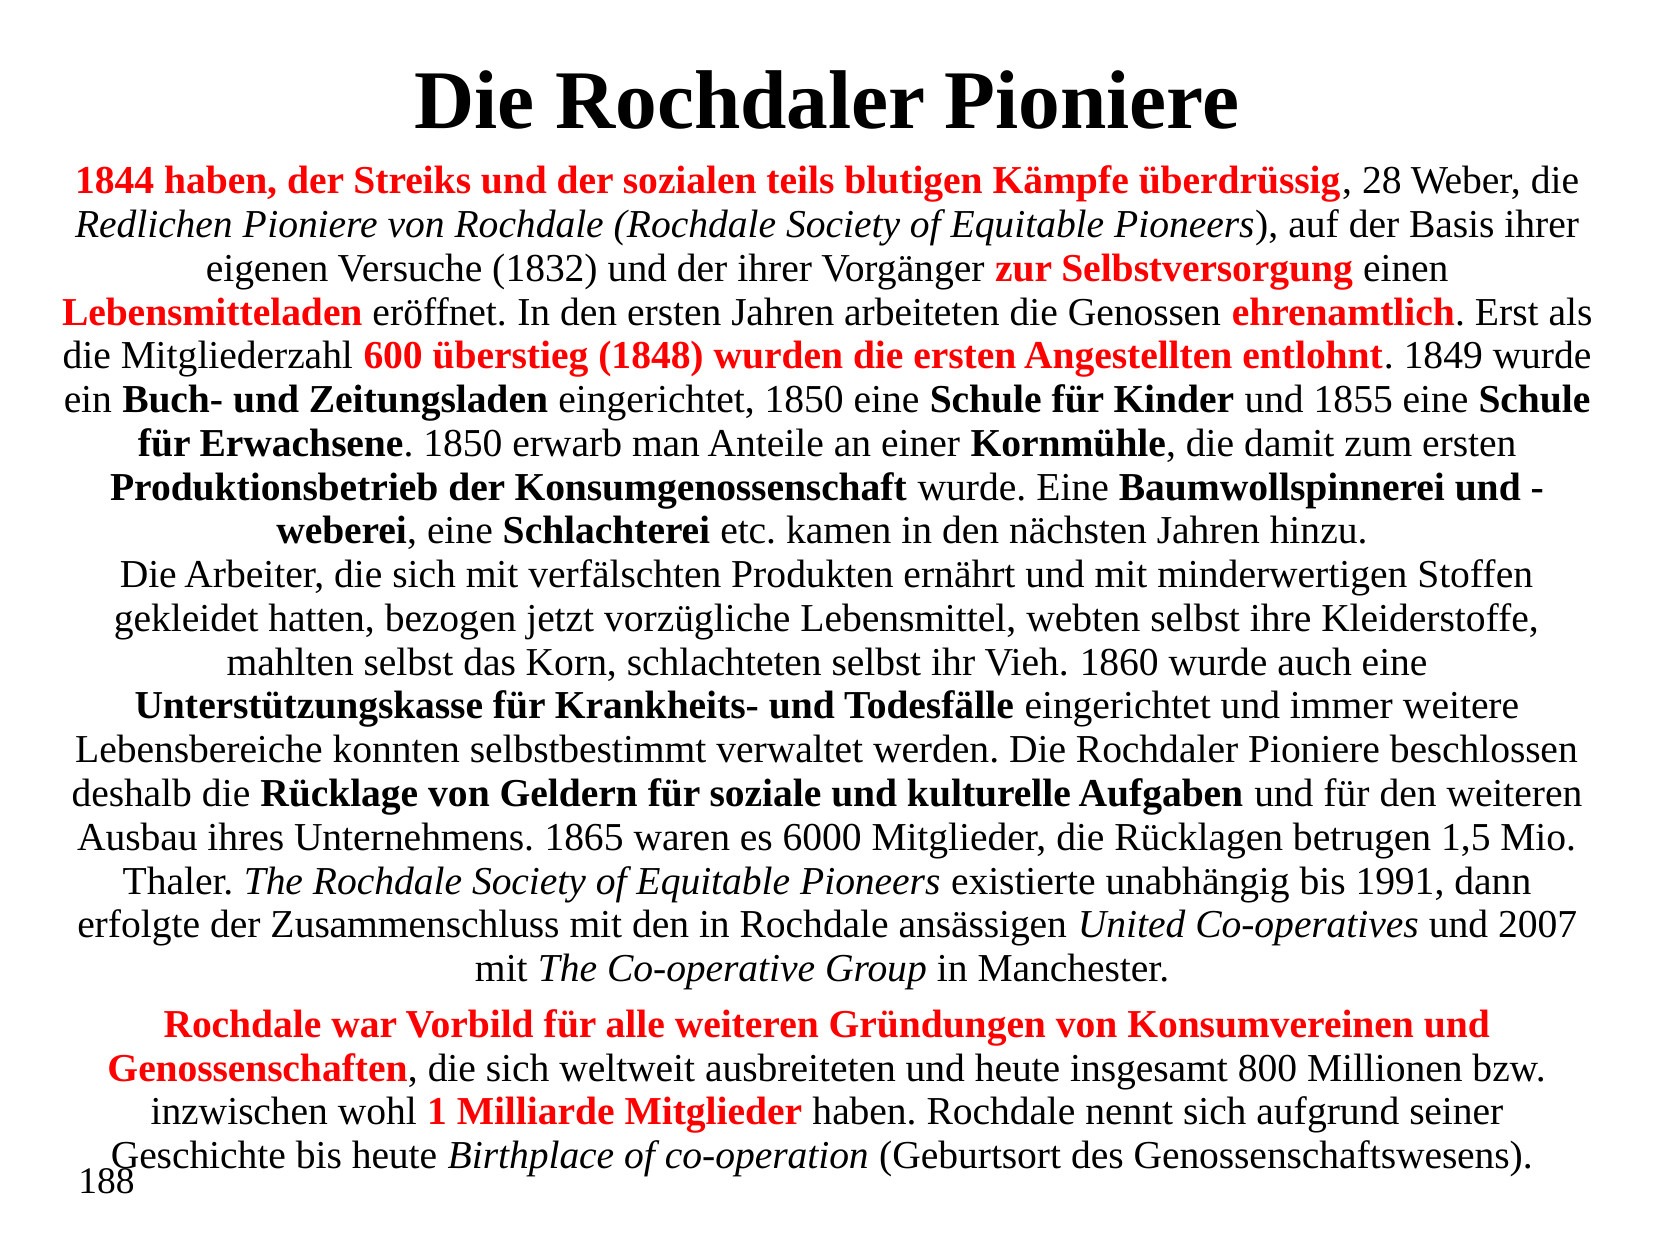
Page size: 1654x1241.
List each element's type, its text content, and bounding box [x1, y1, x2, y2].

text_box <Foliennummer> [0, 1152, 263, 1223]
text_box Die Rochdaler Pioniere 1844 haben, der Streiks und der sozialen teils blutigen Kämpfe überdrüssig, 28 Weber, die Redlichen Pioniere von Rochdale (Rochdale Society of Equitable Pioneers), auf der Basis ihrer eigenen Versuche (1832) und der ihrer Vorgänger zur Selbstversorgung einen Lebensmitteladen eröffnet. In den ersten Jahren arbeiteten die Genossen ehrenamtlich. Erst als die Mitgliederzahl 600 überstieg (1848) wurden die ersten Angestellten entlohnt. 1849 wurde ein Buch- und Zeitungsladen eingerichtet, 1850 eine Schule für Kinder und 1855 eine Schule für Erwachsene. 1850 erwarb man Anteile an einer Kornmühle, die damit zum ersten Produktionsbetrieb der Konsumgenossenschaft wurde. Eine Baumwollspinnerei und -weberei, eine Schlachterei etc. kamen in den nächsten Jahren hinzu. Die Arbeiter, die sich mit verfälschten Produkten ernährt und mit minderwertigen Stoffen gekleidet hatten, bezogen jetzt vorzügliche Lebensmittel, webten selbst ihre Kleiderstoffe, mahlten selbst das Korn, schlachteten selbst ihr Vieh. 1860 wurde auch eine Unterstützungskasse für Krankheits- und Todesfälle eingerichtet und immer weitere Lebensbereiche konnten selbstbestimmt verwaltet werden. Die Rochdaler Pioniere beschlossen deshalb die Rücklage von Geldern für soziale und kulturelle Aufgaben und für den weiteren Ausbau ihres Unternehmens. 1865 waren es 6000 Mitglieder, die Rücklagen betrugen 1,5 Mio. Thaler. The Rochdale Society of Equitable Pioneers existierte unabhängig bis 1991, dann erfolgte der Zusammenschluss mit den in Rochdale ansässigen United Co-operatives und 2007 mit The Co-operative Group in Manchester. Rochdale war Vorbild für alle weiteren Gründungen von Konsumvereinen und Genossenschaften, die sich weltweit ausbreiteten und heute insgesamt 800 Millionen bzw. inzwischen wohl 1 Milliarde Mitglieder haben. Rochdale nennt sich aufgrund seiner Geschichte bis heute Birthplace of co-operation (Geburtsort des Genossenschaftswesens). [47, 47, 1613, 1191]
